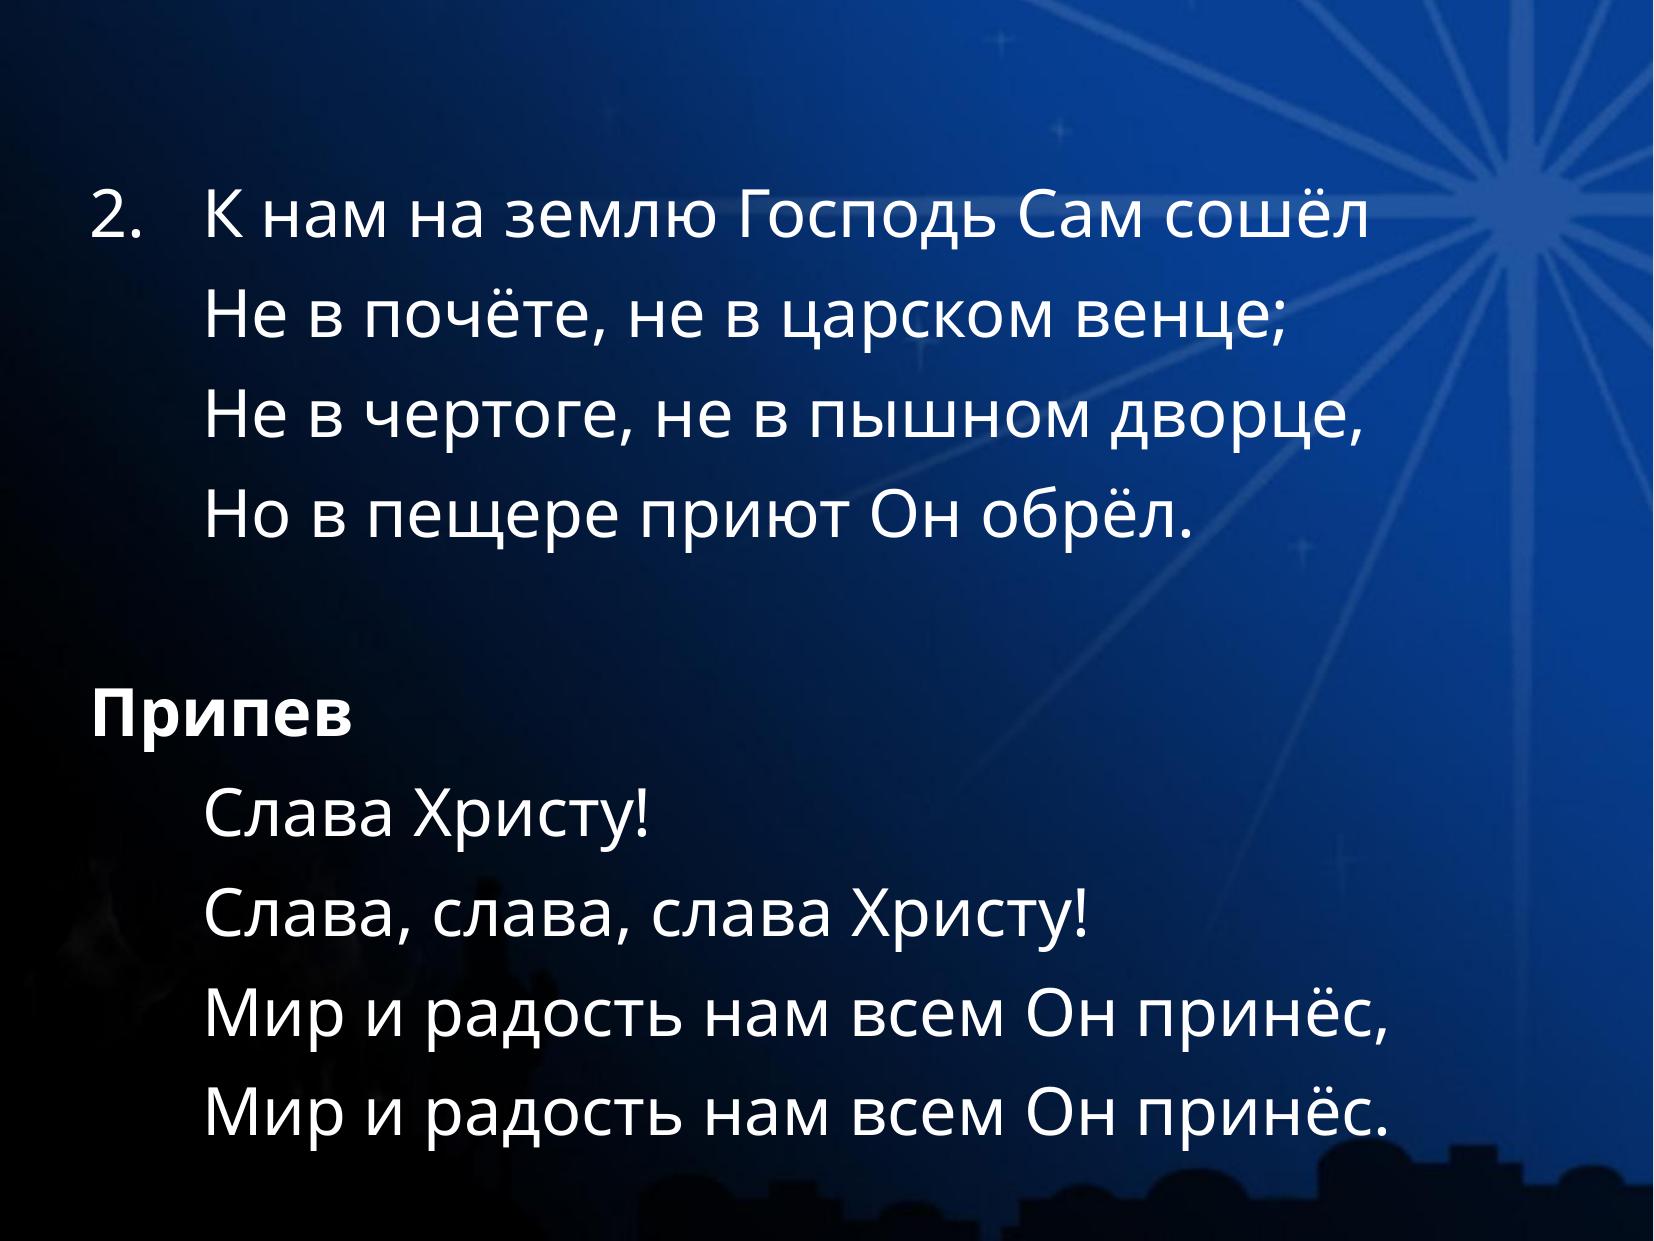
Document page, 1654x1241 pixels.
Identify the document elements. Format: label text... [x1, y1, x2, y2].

text_box 2. К нам на землю Господь Сам сошёл Не в почёте, не в царском венце; Не в чертоге, не в пышном дворце, Но в пещере приют Он обрёл. Припев Слава Христу! Слава, слава, слава Христу! Мир и радость нам всем Он принёс, Мир и радость нам всем Он принёс. [75, 150, 1576, 1163]
picture [0, 0, 1654, 1241]
